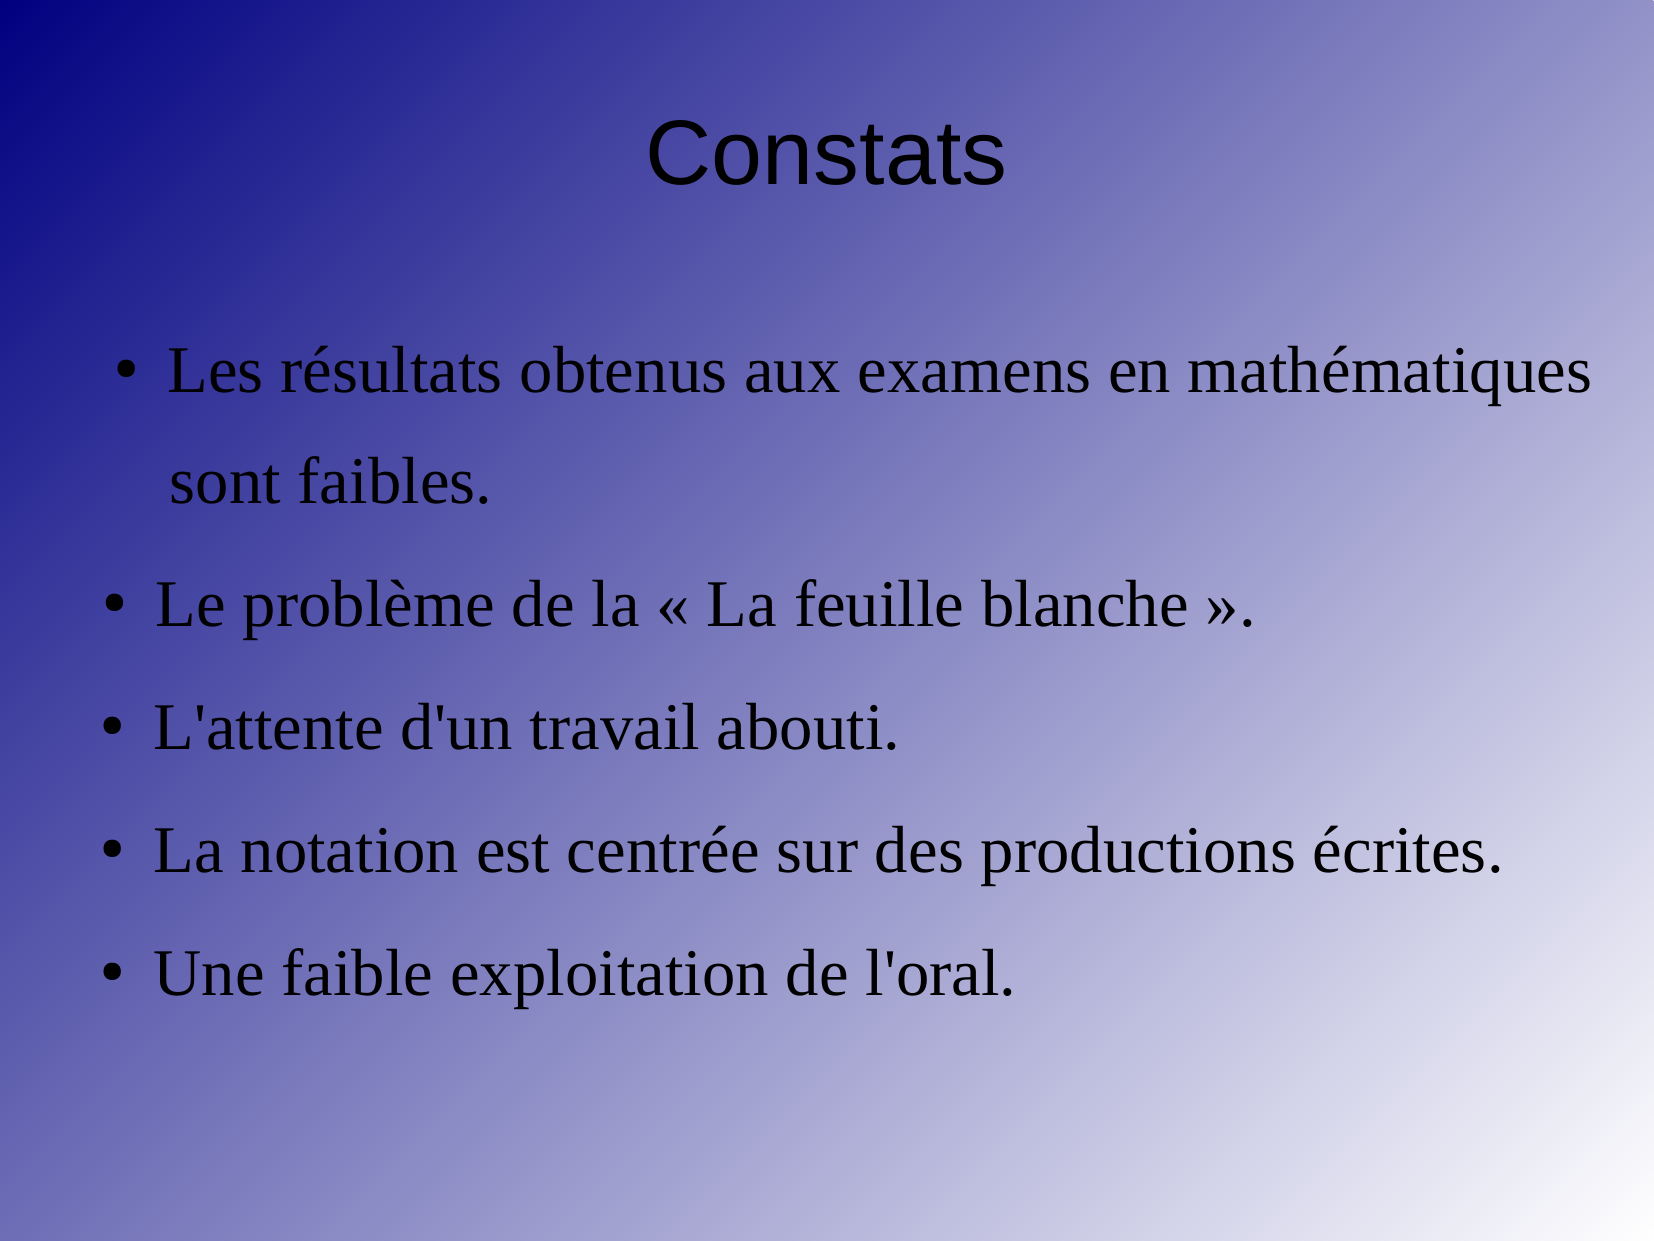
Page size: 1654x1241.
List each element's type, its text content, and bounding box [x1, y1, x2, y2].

title Constats [82, 49, 1571, 257]
list Les résultats obtenus aux examens en mathématiques sont faibles. Le problème de la « La feuille blanche ». L'attente d'un travail abouti. La notation est centrée sur des productions écrites. Une faible exploitation de l'oral. [82, 296, 1625, 1004]
